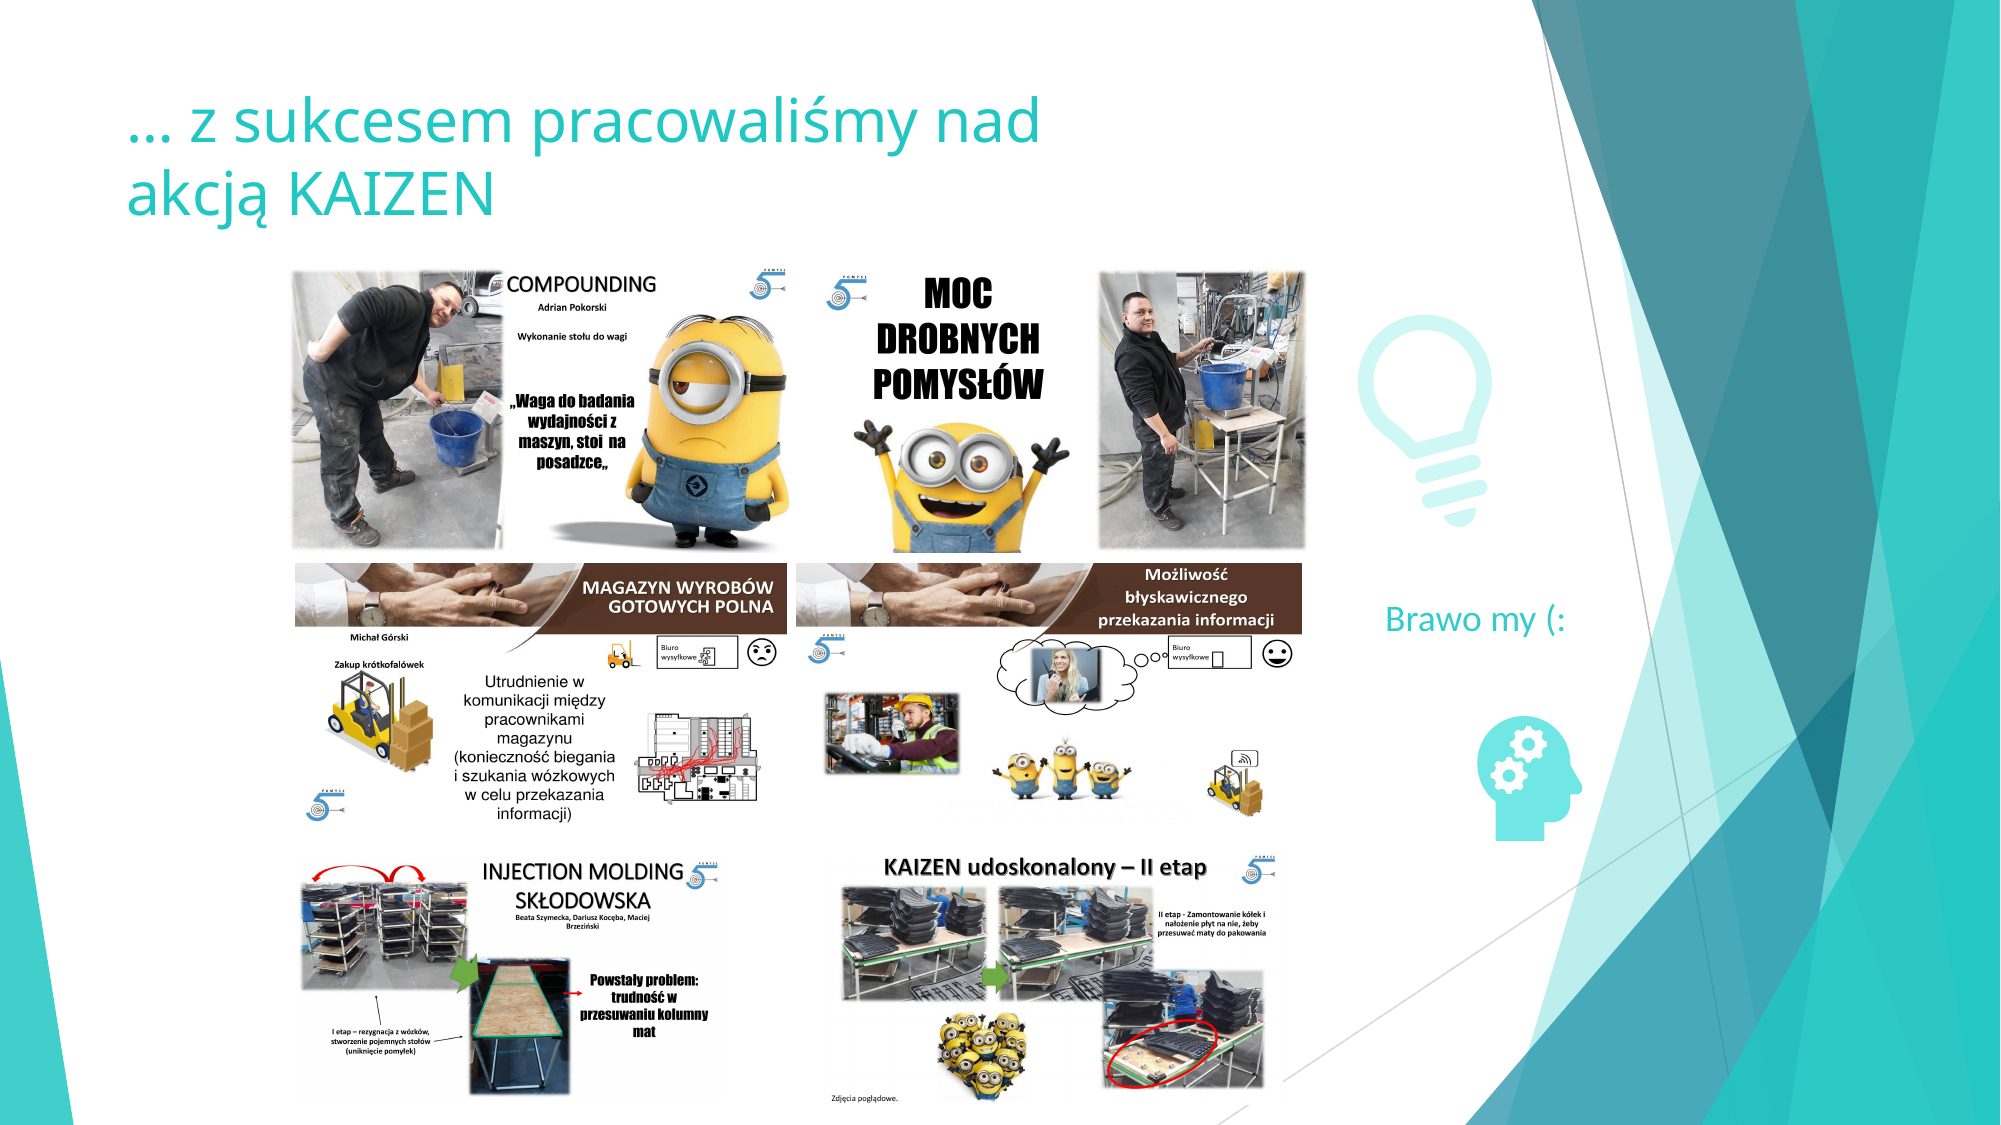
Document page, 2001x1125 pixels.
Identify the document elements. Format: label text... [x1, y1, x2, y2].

picture [796, 563, 1302, 828]
picture [288, 268, 794, 553]
title … z sukcesem pracowaliśmy nad akcją KAIZEN [111, 74, 1120, 232]
picture [828, 849, 1283, 1105]
picture [295, 856, 725, 1098]
picture [815, 268, 1589, 575]
text_box Brawo my (: [1370, 586, 1808, 647]
picture [295, 563, 787, 828]
picture [1454, 706, 1605, 857]
